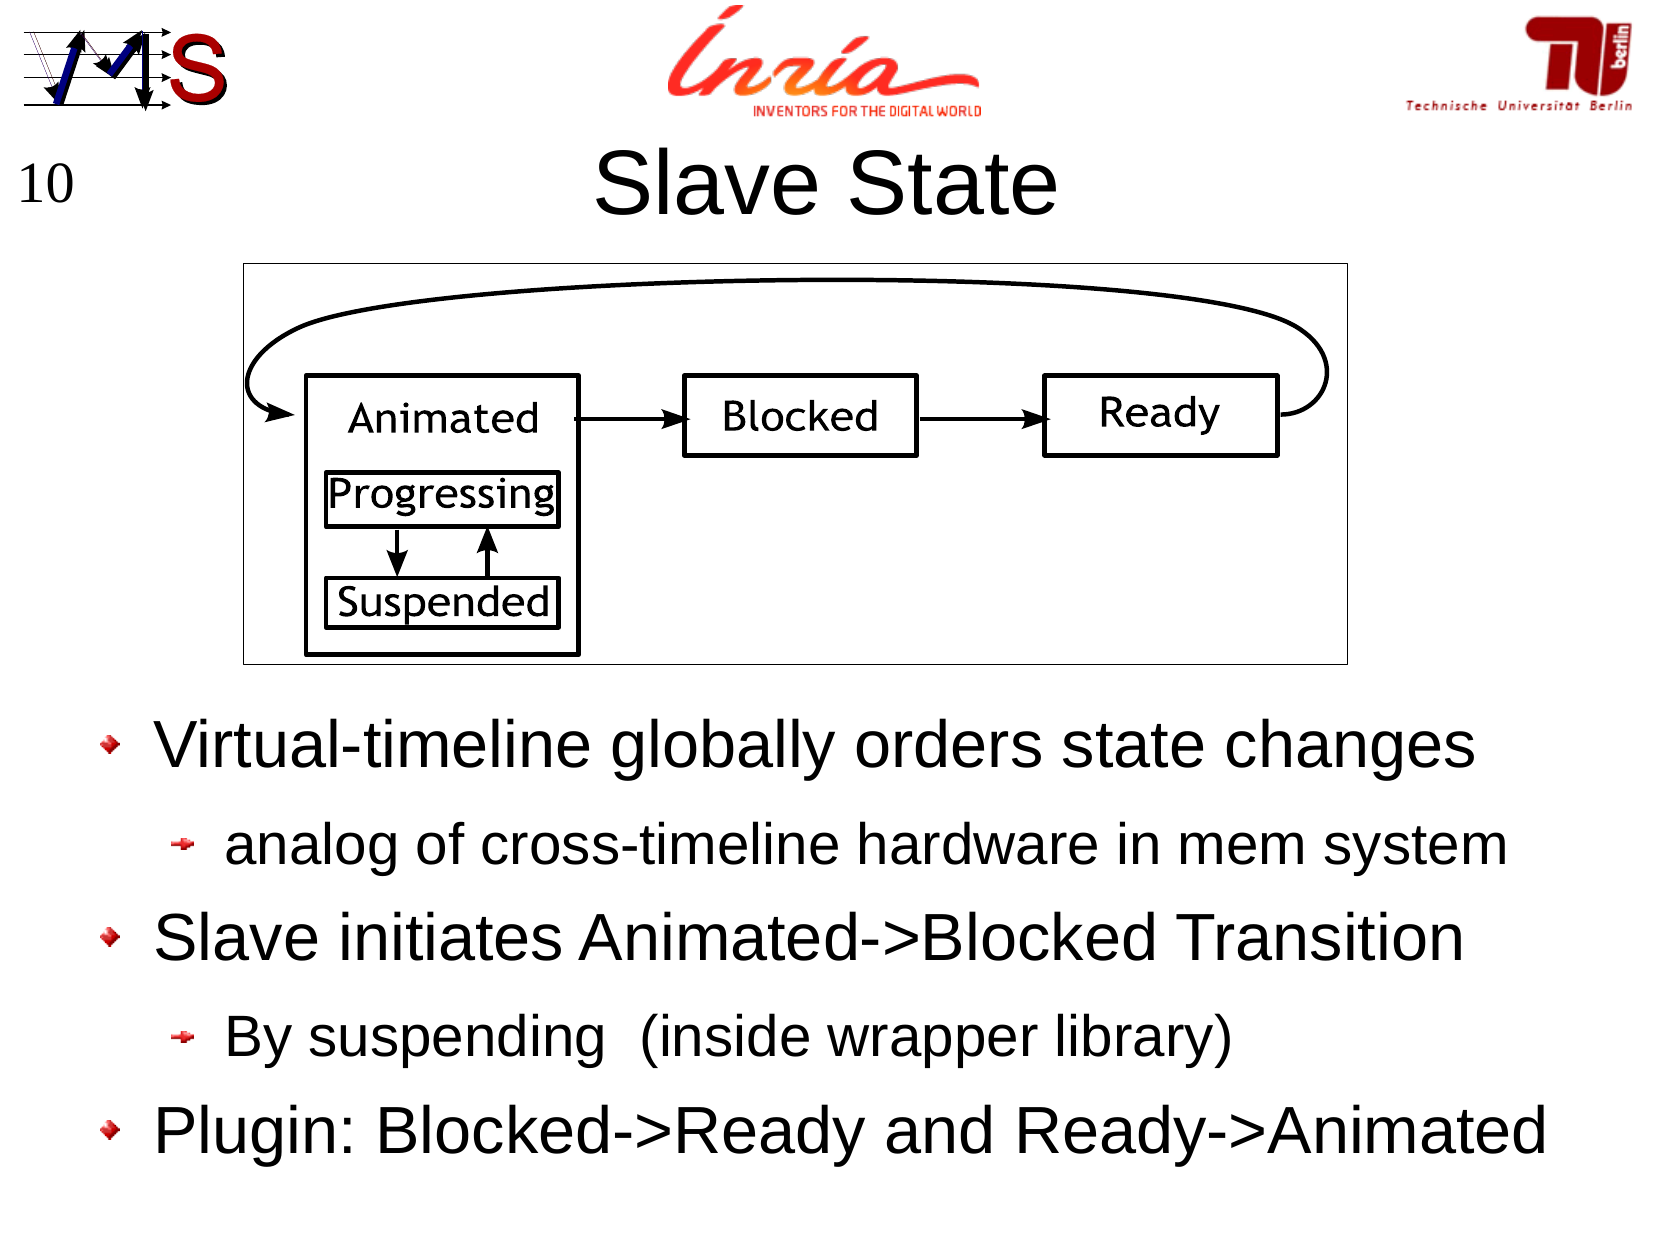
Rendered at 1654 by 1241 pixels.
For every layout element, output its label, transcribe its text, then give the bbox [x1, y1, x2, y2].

picture [668, 5, 981, 78]
list Virtual-timeline globally orders state changes analog of cross-timeline hardware in mem system Slave initiates Animated->Blocked Transition By suspending (inside wrapper library) Plugin: Blocked->Ready and Ready->Animated [82, 290, 1571, 1168]
picture [242, 262, 1351, 670]
title Slave State [82, 78, 1571, 287]
picture [1303, 5, 1646, 123]
